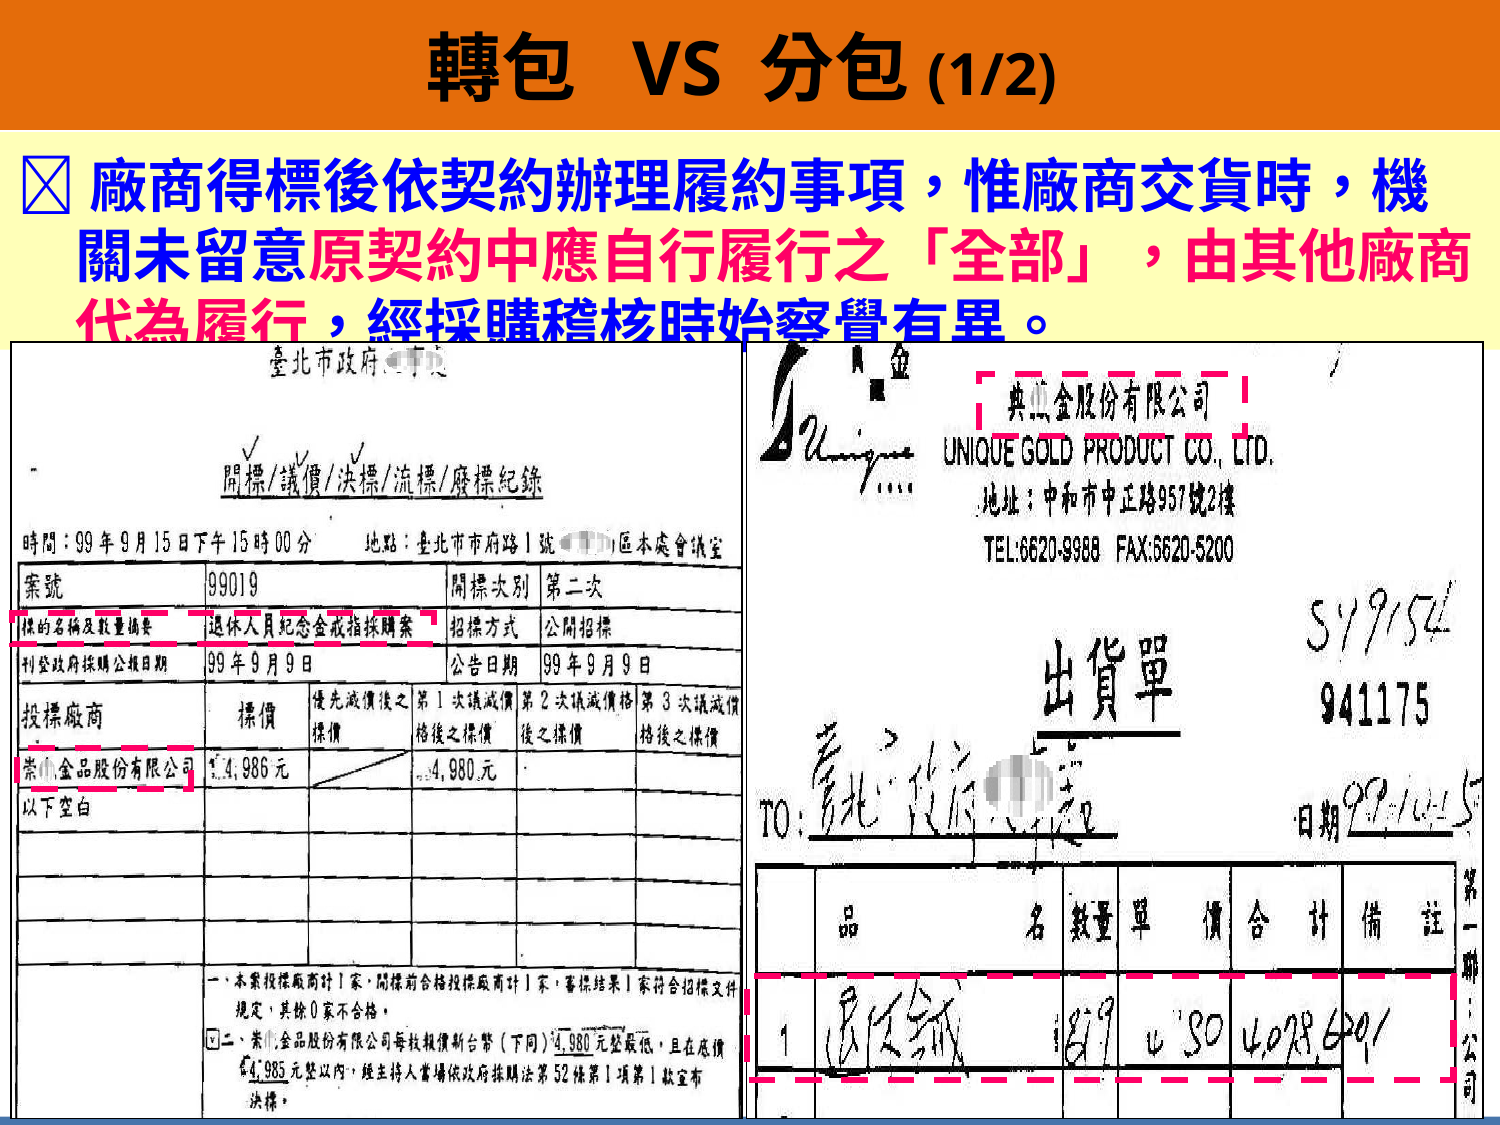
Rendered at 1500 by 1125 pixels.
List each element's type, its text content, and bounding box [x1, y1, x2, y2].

text_box [0, 1116, 1500, 1125]
text_box 廠商得標後依契約辦理履約事項，惟廠商交貨時，機關未留意原契約中應自行履行之「全部」，由其他廠商代為履行，經採購稽核時始察覺有異。 [0, 132, 1500, 350]
text_box 轉包 VS 分包(1/2) [0, 0, 1500, 130]
picture [747, 342, 1483, 1118]
picture [11, 342, 742, 1118]
